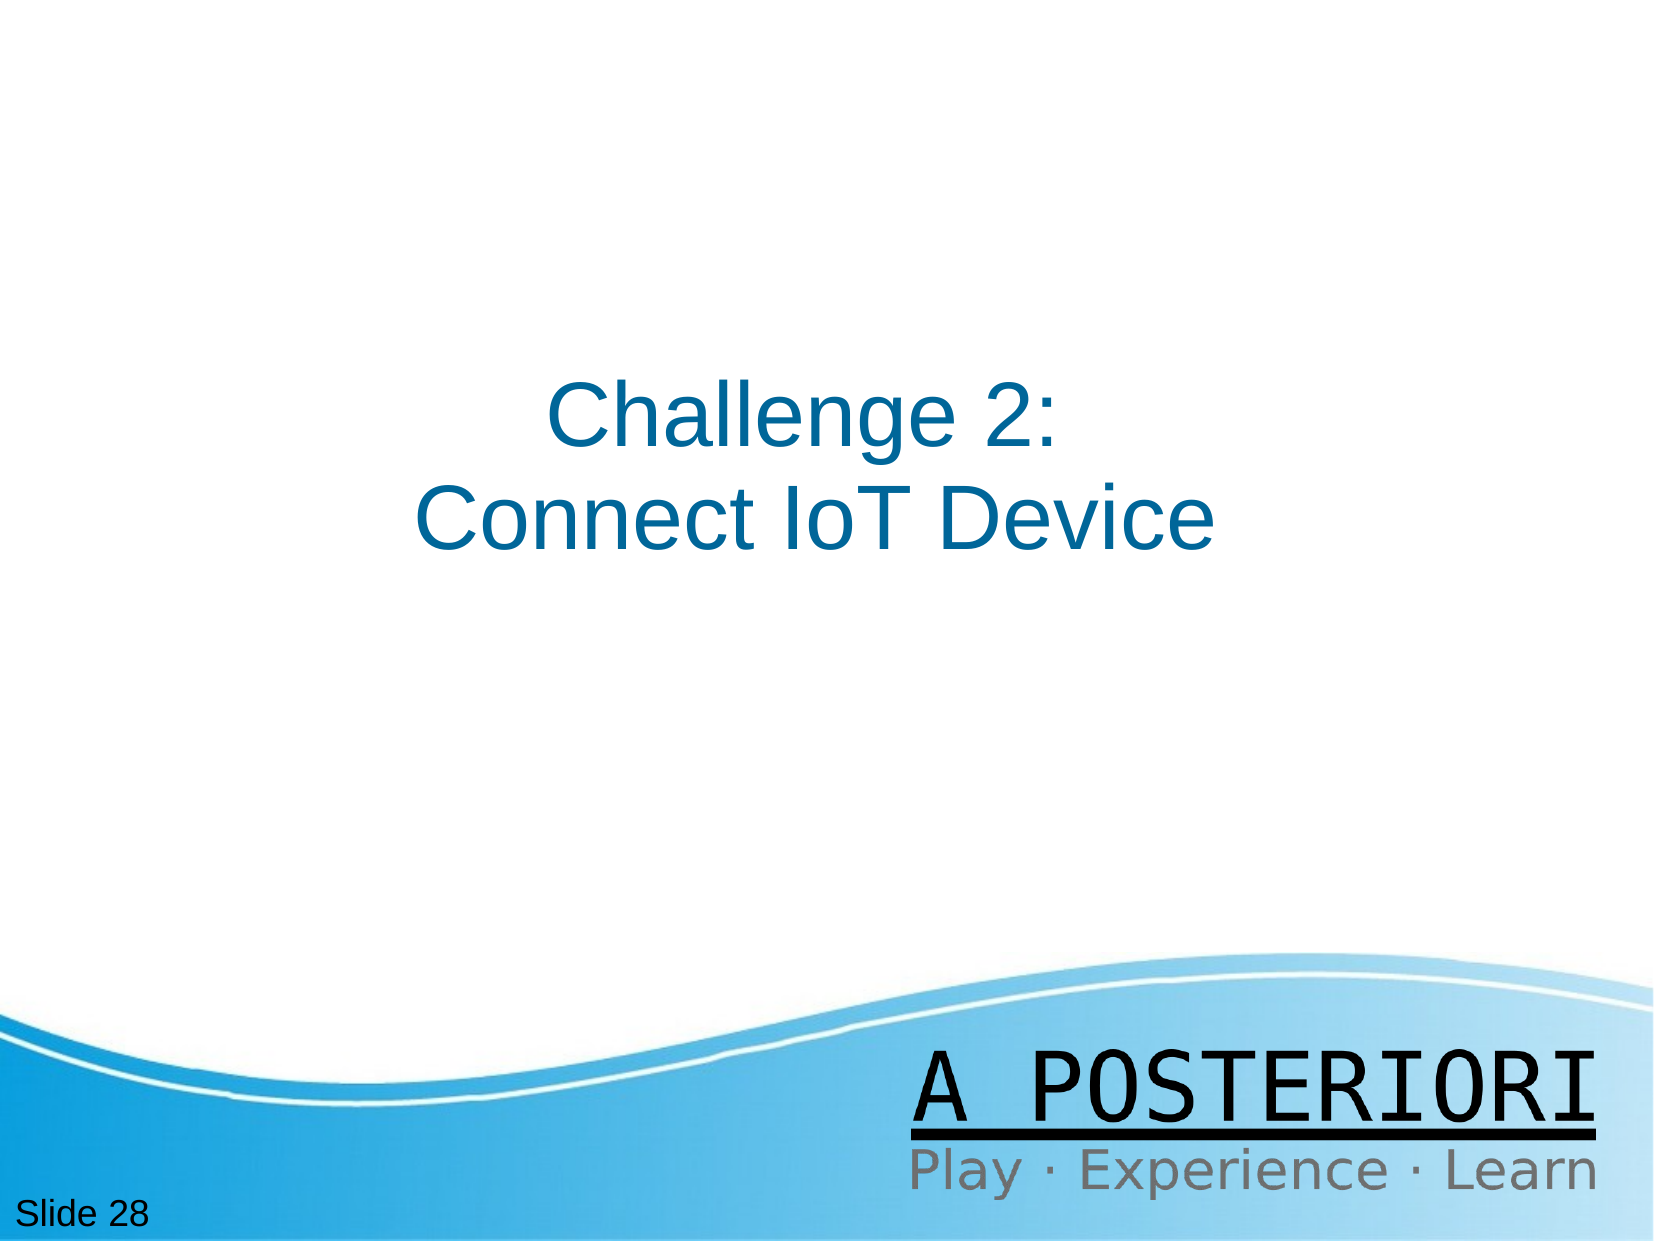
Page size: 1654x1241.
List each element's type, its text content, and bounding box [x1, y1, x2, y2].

title Challenge 2: Connect IoT Device [71, 362, 1561, 571]
picture [0, 952, 1654, 1241]
